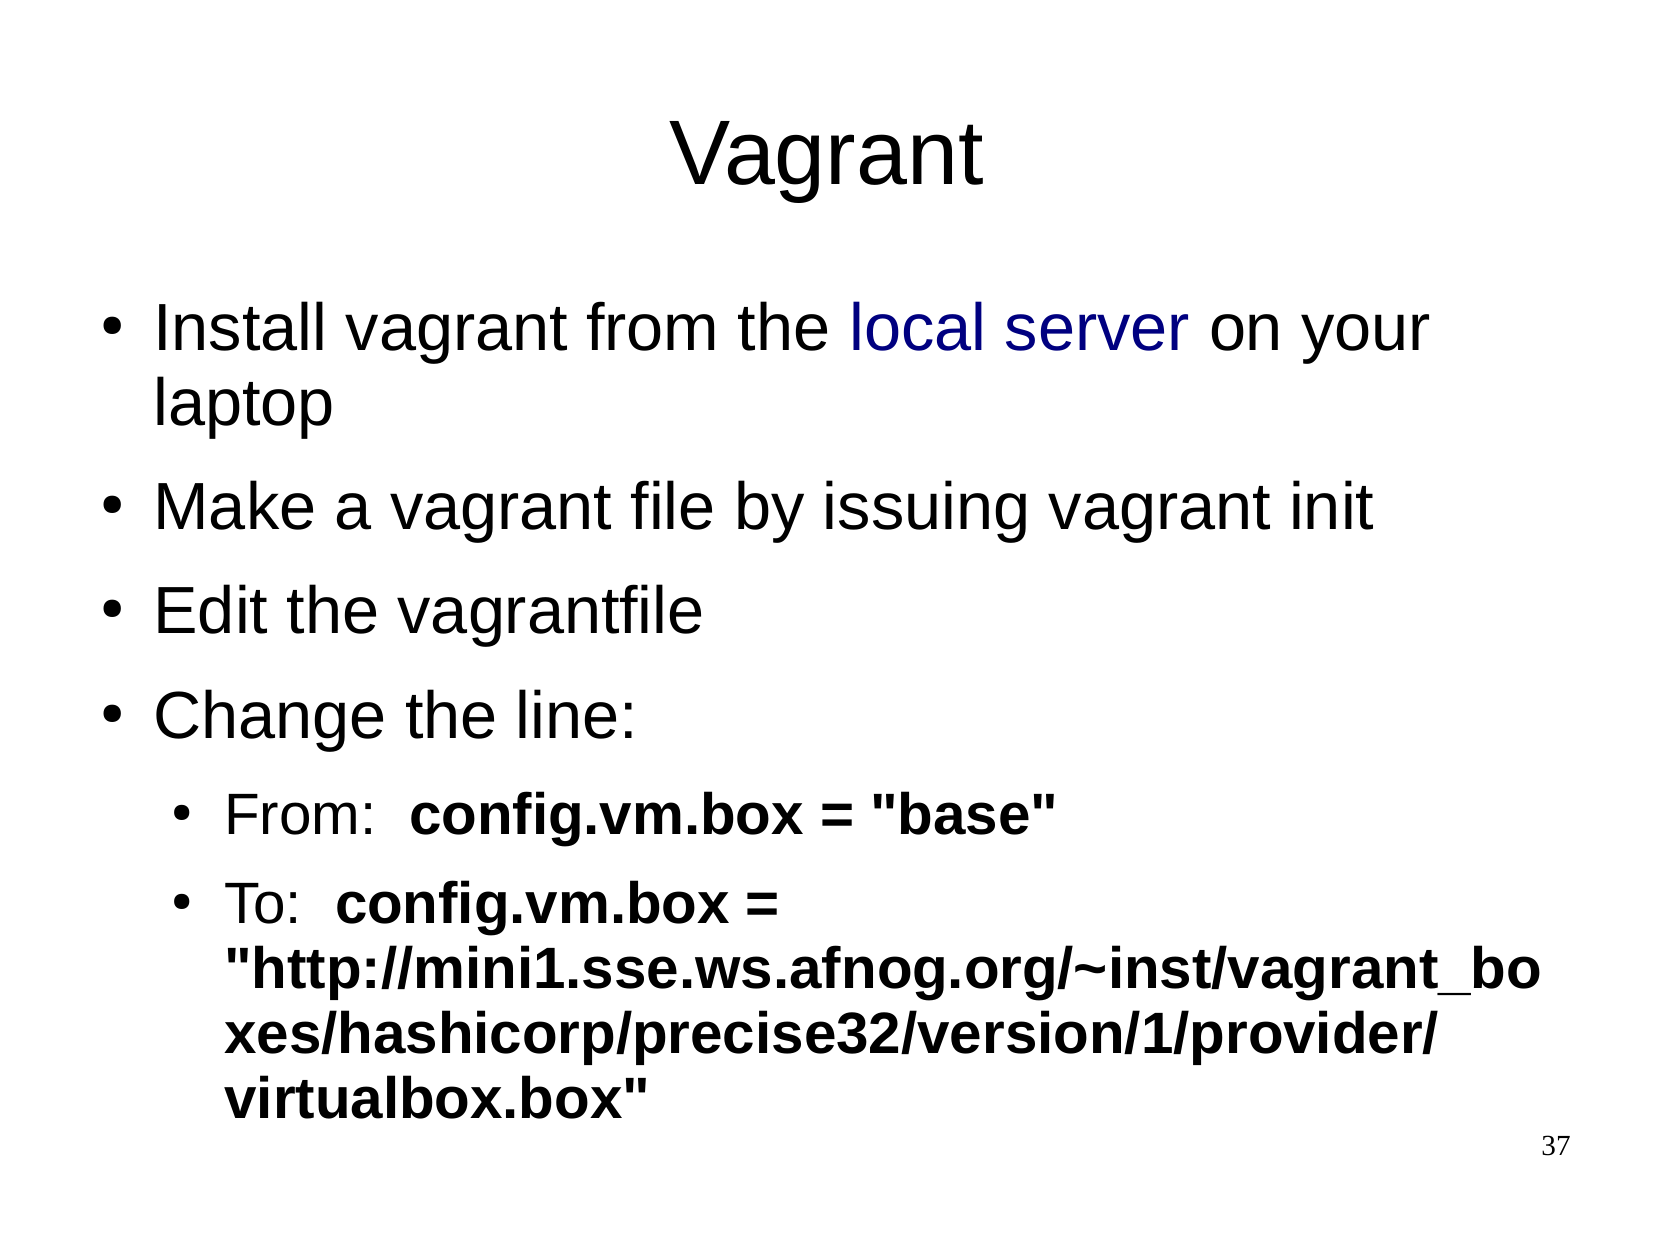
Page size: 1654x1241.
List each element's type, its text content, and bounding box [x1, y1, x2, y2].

title Vagrant [82, 56, 1571, 250]
list Install vagrant from the local server on your laptop Make a vagrant file by issuing vagrant init Edit the vagrantfile Change the line: From: config.vm.box = "base" To: config.vm.box = "http://mini1.sse.ws.afnog.org/~inst/vagrant_boxes/hashicorp/precise32/version/1/provider/virtualbox.box" [82, 290, 1571, 1130]
